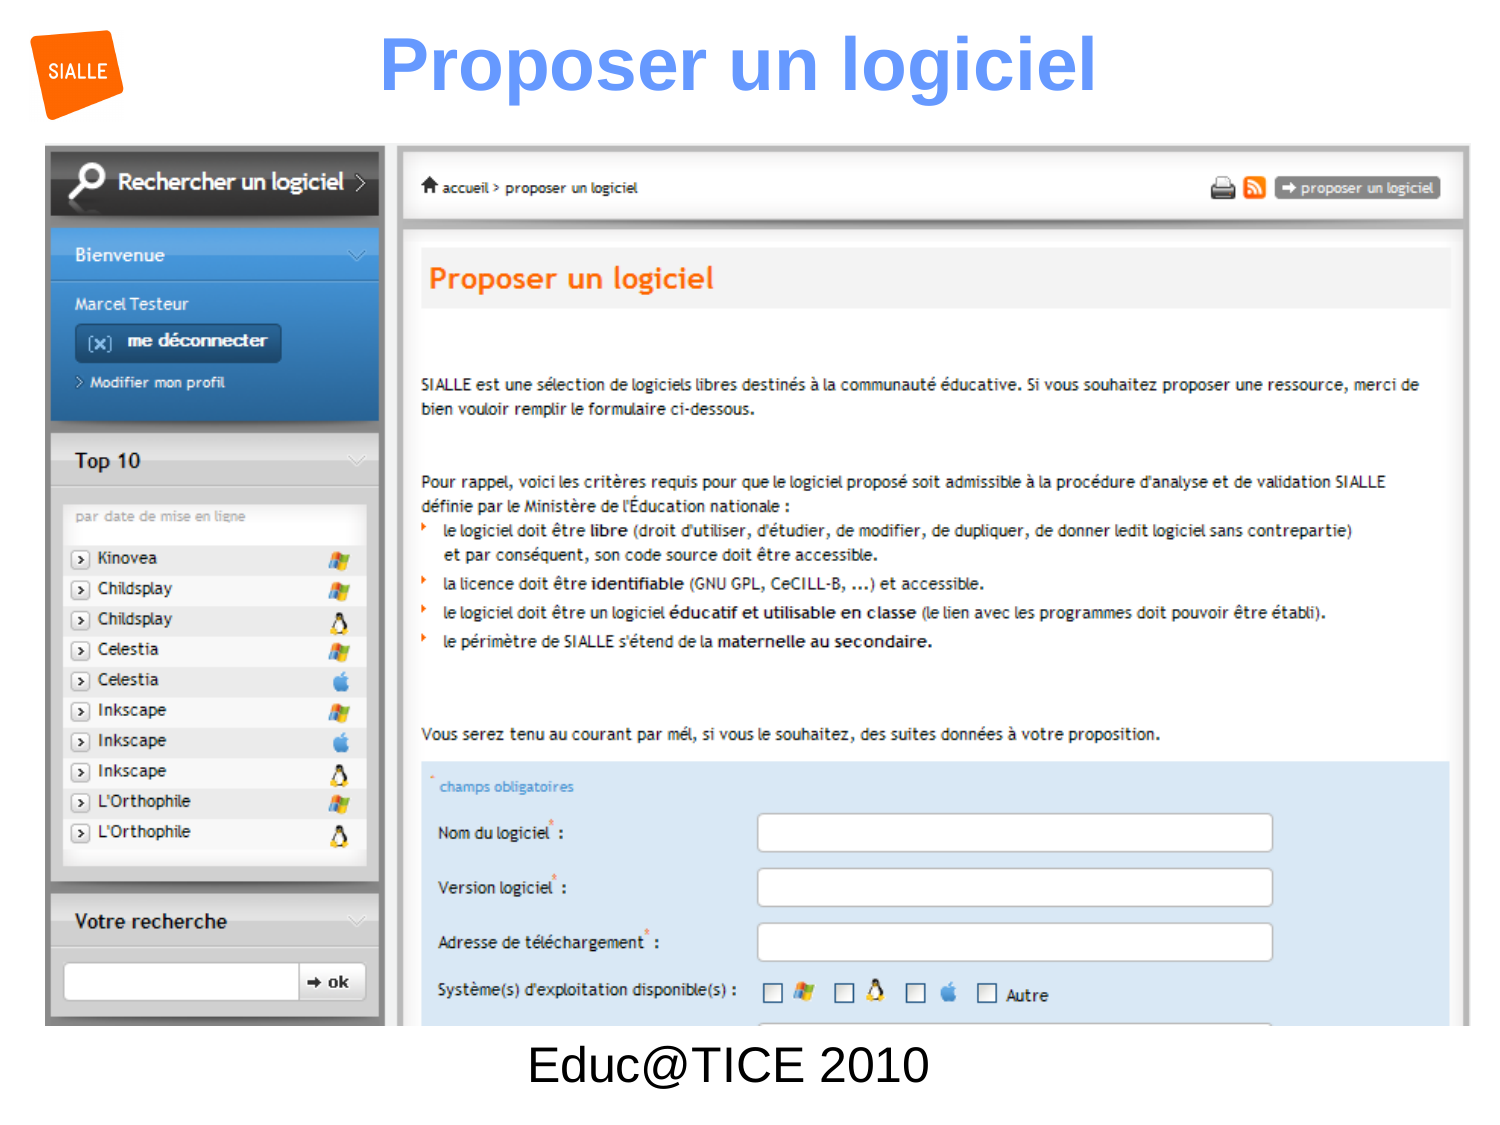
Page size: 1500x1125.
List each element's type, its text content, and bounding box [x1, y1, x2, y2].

title Proposer un logiciel [112, 7, 1388, 114]
picture [29, 30, 124, 122]
picture [45, 143, 1471, 1026]
